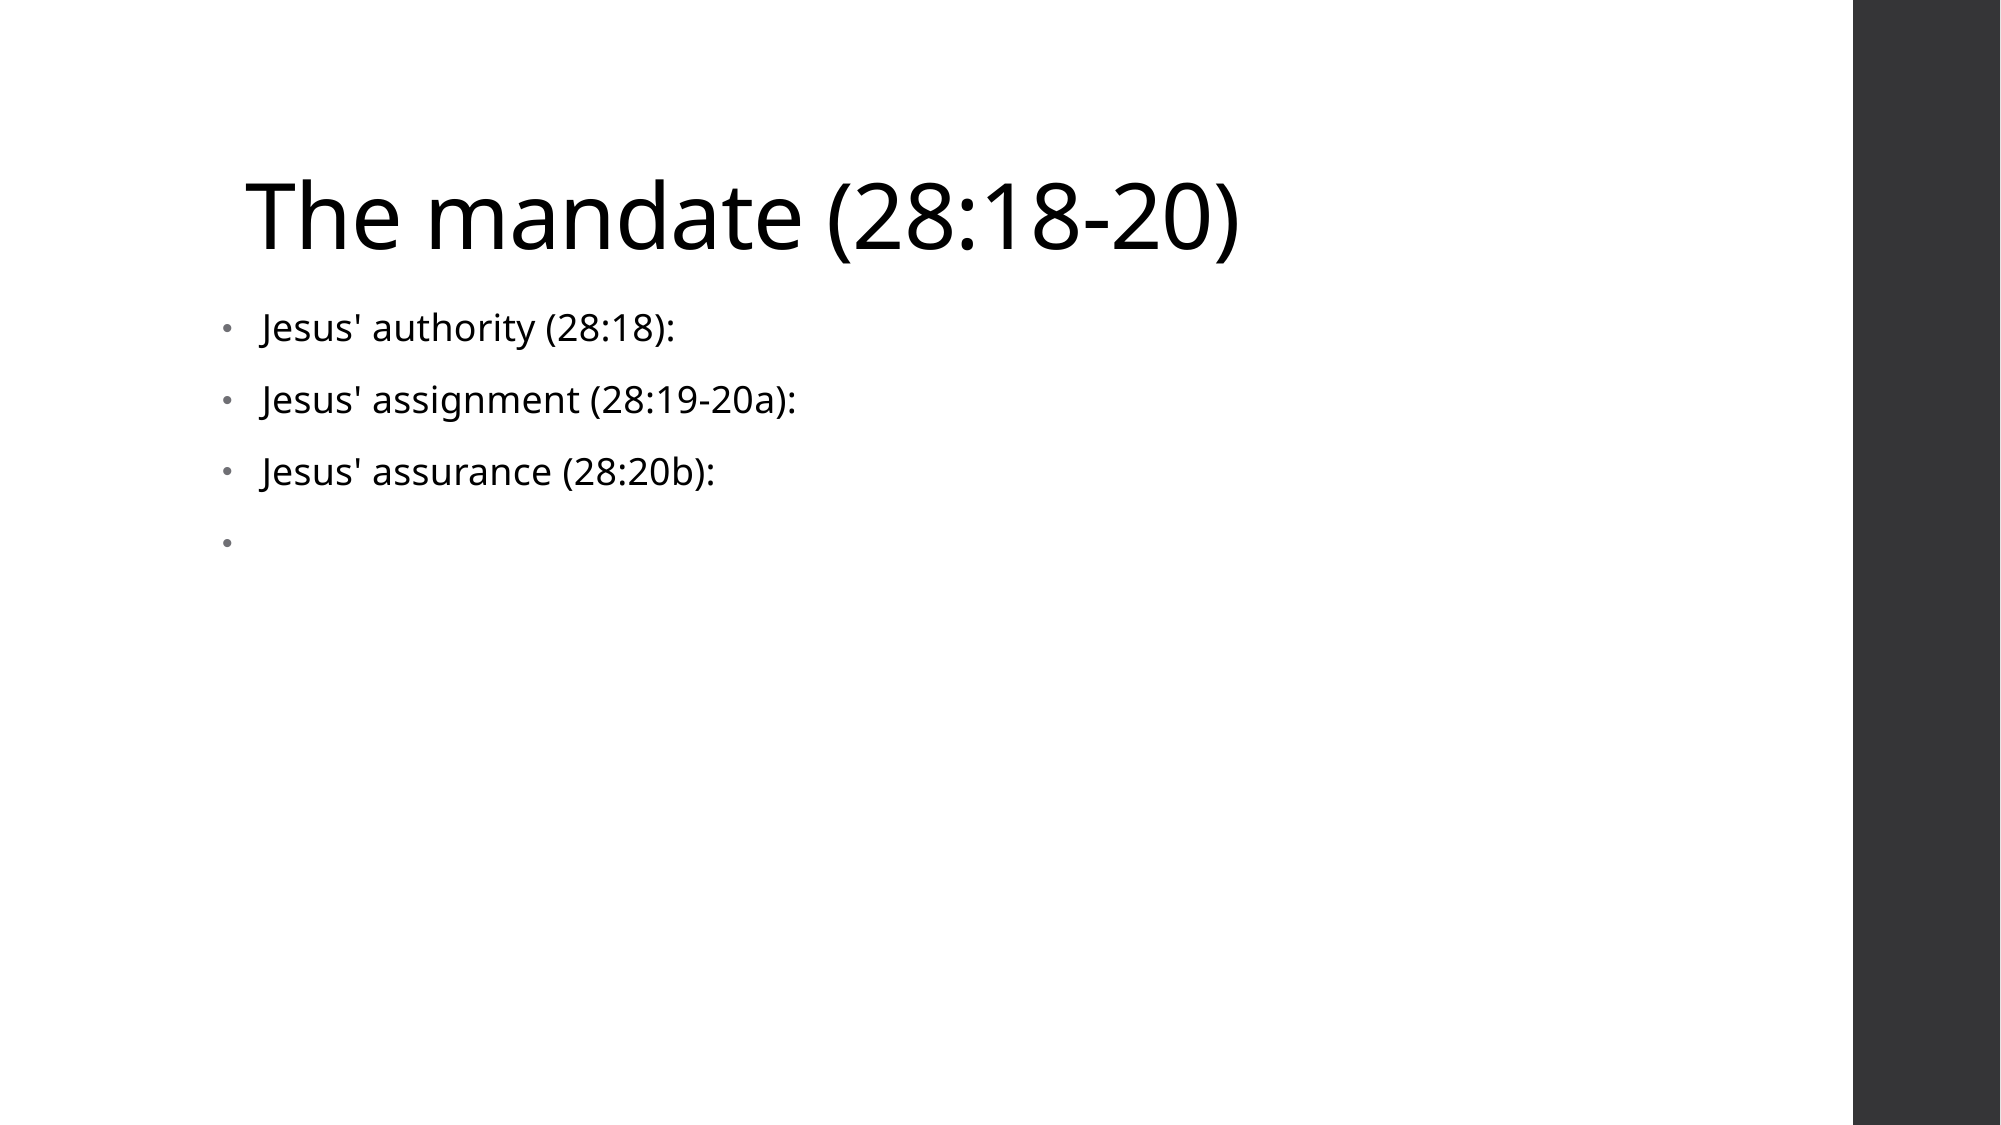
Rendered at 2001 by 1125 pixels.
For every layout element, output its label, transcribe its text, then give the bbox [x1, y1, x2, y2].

title The mandate (28:18-20) [206, 60, 1797, 278]
list Jesus' authority (28:18): Jesus' assignment (28:19-20a): Jesus' assurance (28:20b): [206, 299, 1617, 1014]
